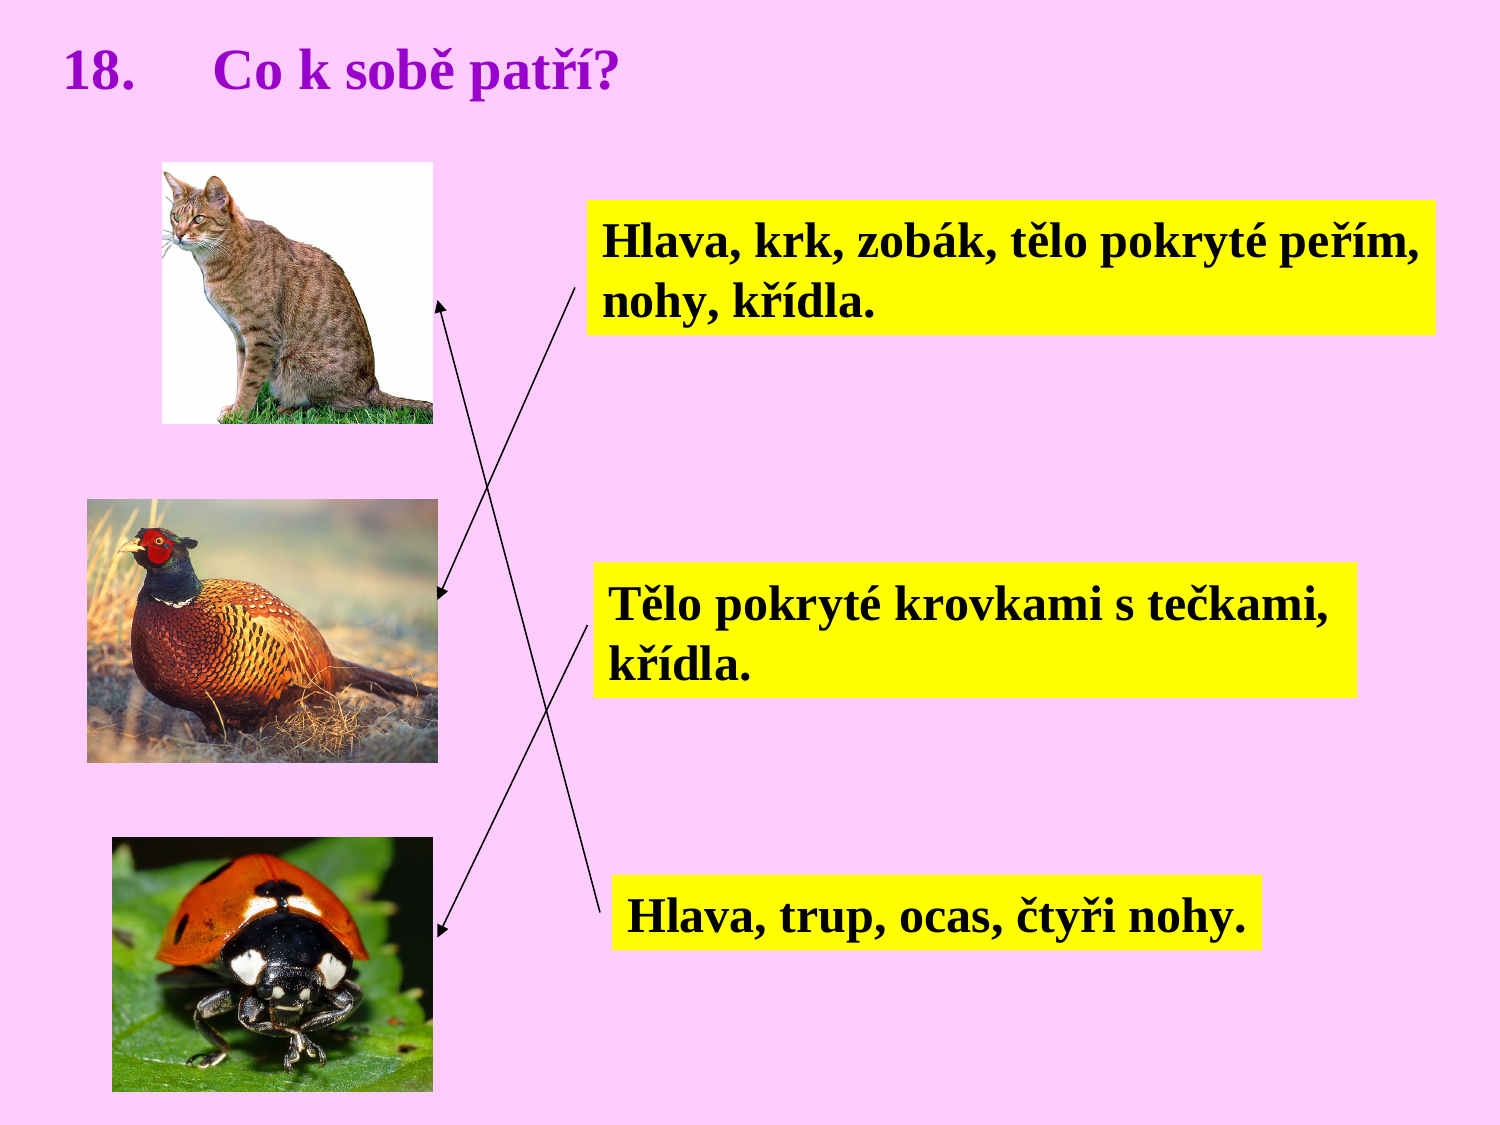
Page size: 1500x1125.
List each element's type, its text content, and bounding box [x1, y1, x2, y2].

text_box Hlava, trup, ocas, čtyři nohy. [612, 874, 1263, 951]
picture [162, 162, 433, 424]
text_box Hlava, krk, zobák, tělo pokryté peřím, nohy, křídla. [587, 199, 1436, 336]
picture [112, 837, 433, 1092]
text_box Tělo pokryté krovkami s tečkami, křídla. [593, 562, 1358, 698]
text_box 18. Co k sobě patří? [47, 23, 638, 109]
picture [87, 499, 438, 763]
